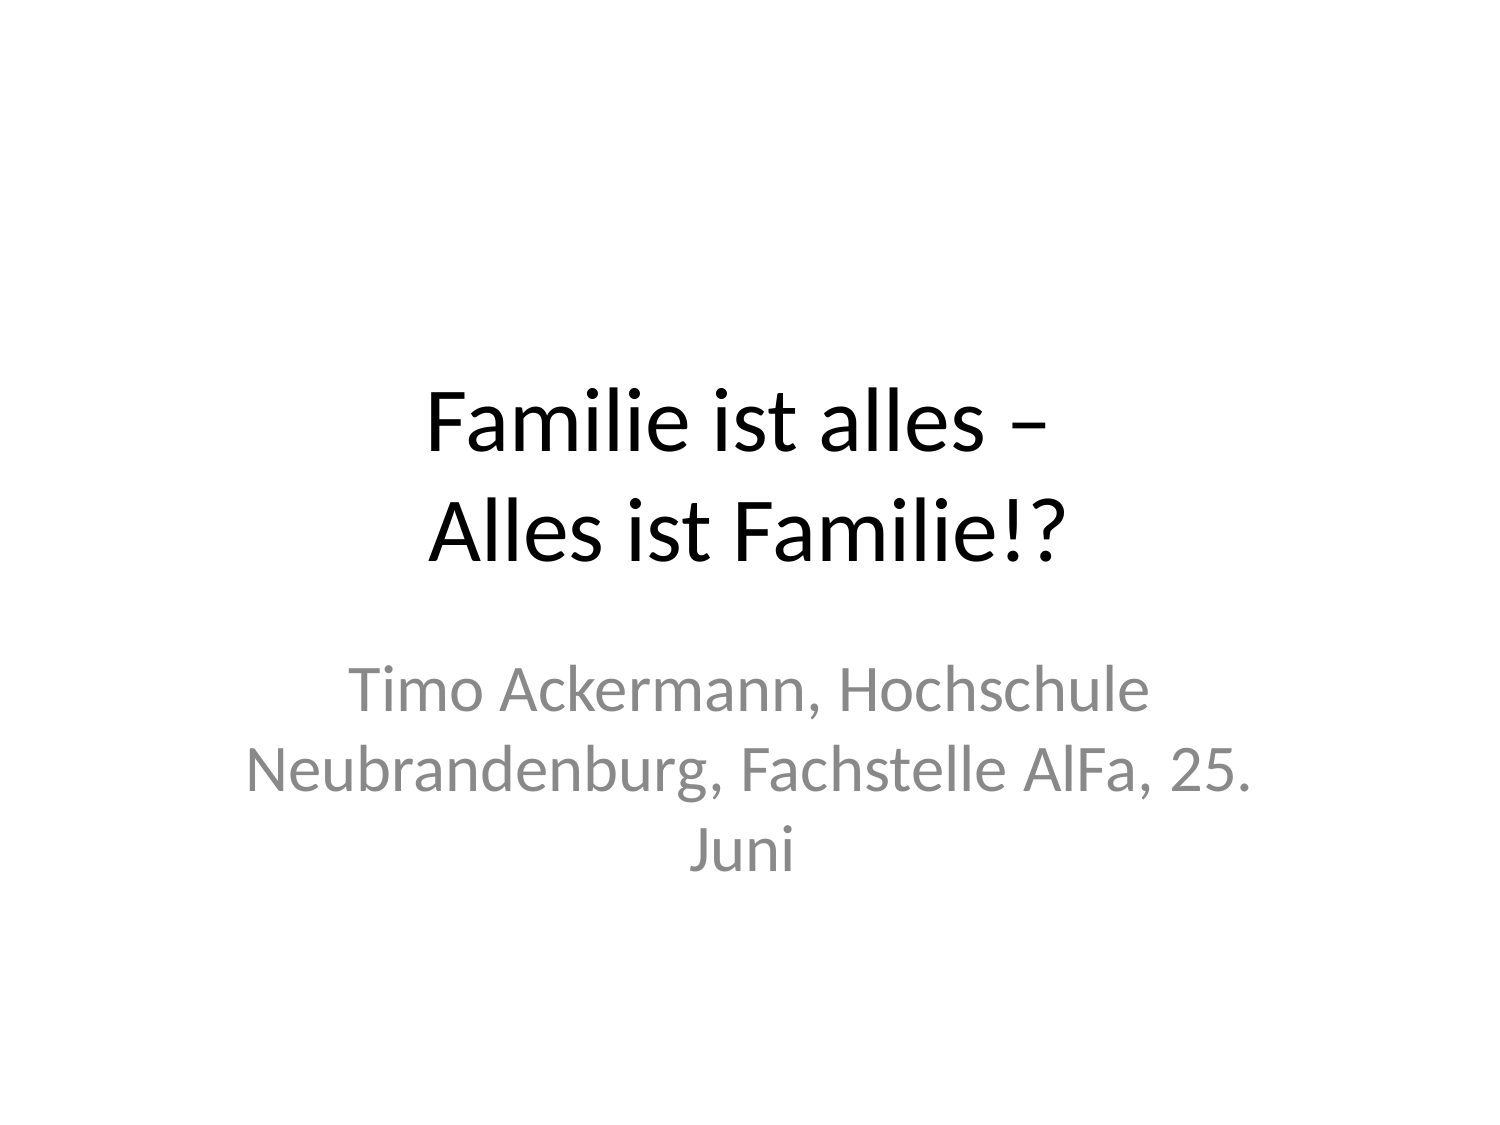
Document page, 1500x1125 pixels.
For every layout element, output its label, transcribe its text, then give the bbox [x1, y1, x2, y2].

subtitle Timo Ackermann, Hochschule Neubrandenburg, Fachstelle AlFa, 25. Juni [225, 637, 1276, 925]
title Familie ist alles – Alles ist Familie!? [112, 349, 1388, 591]
